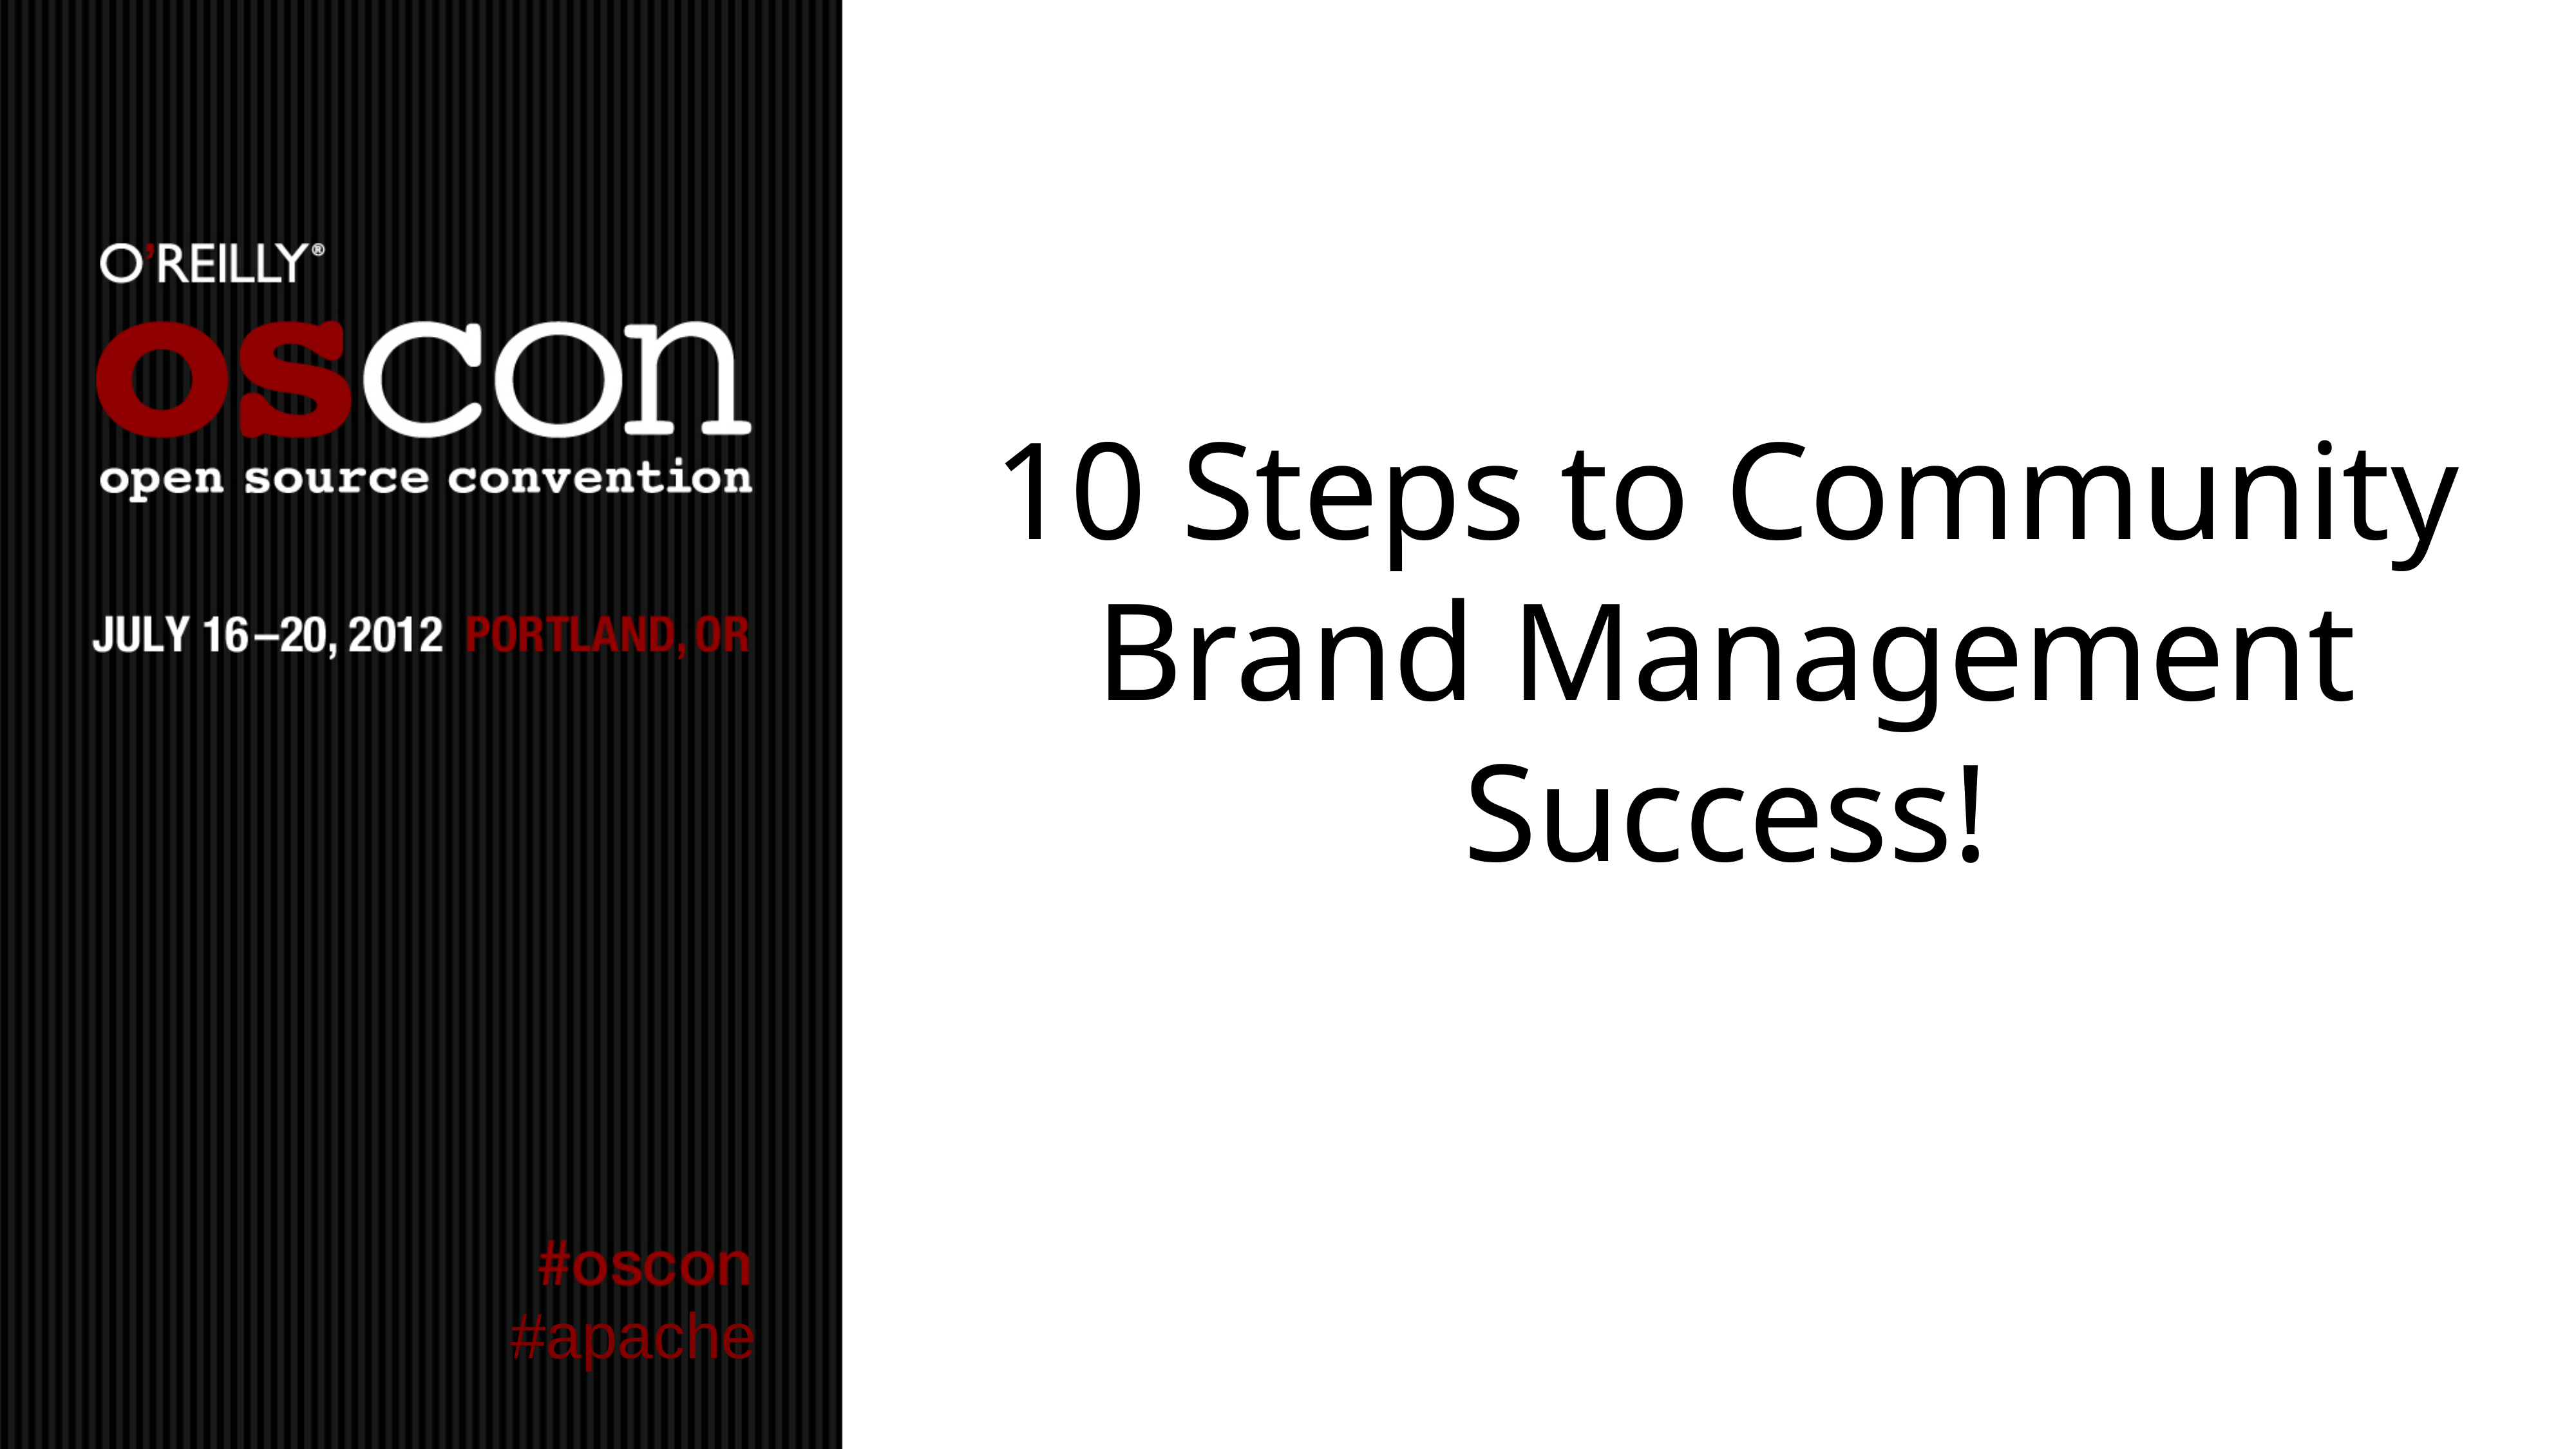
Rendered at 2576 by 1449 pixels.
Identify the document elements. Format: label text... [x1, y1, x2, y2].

picture [0, 0, 2576, 1449]
text_box #apache [483, 1289, 797, 1377]
title 10 Steps to Community Brand Management Success! [916, 265, 2536, 894]
